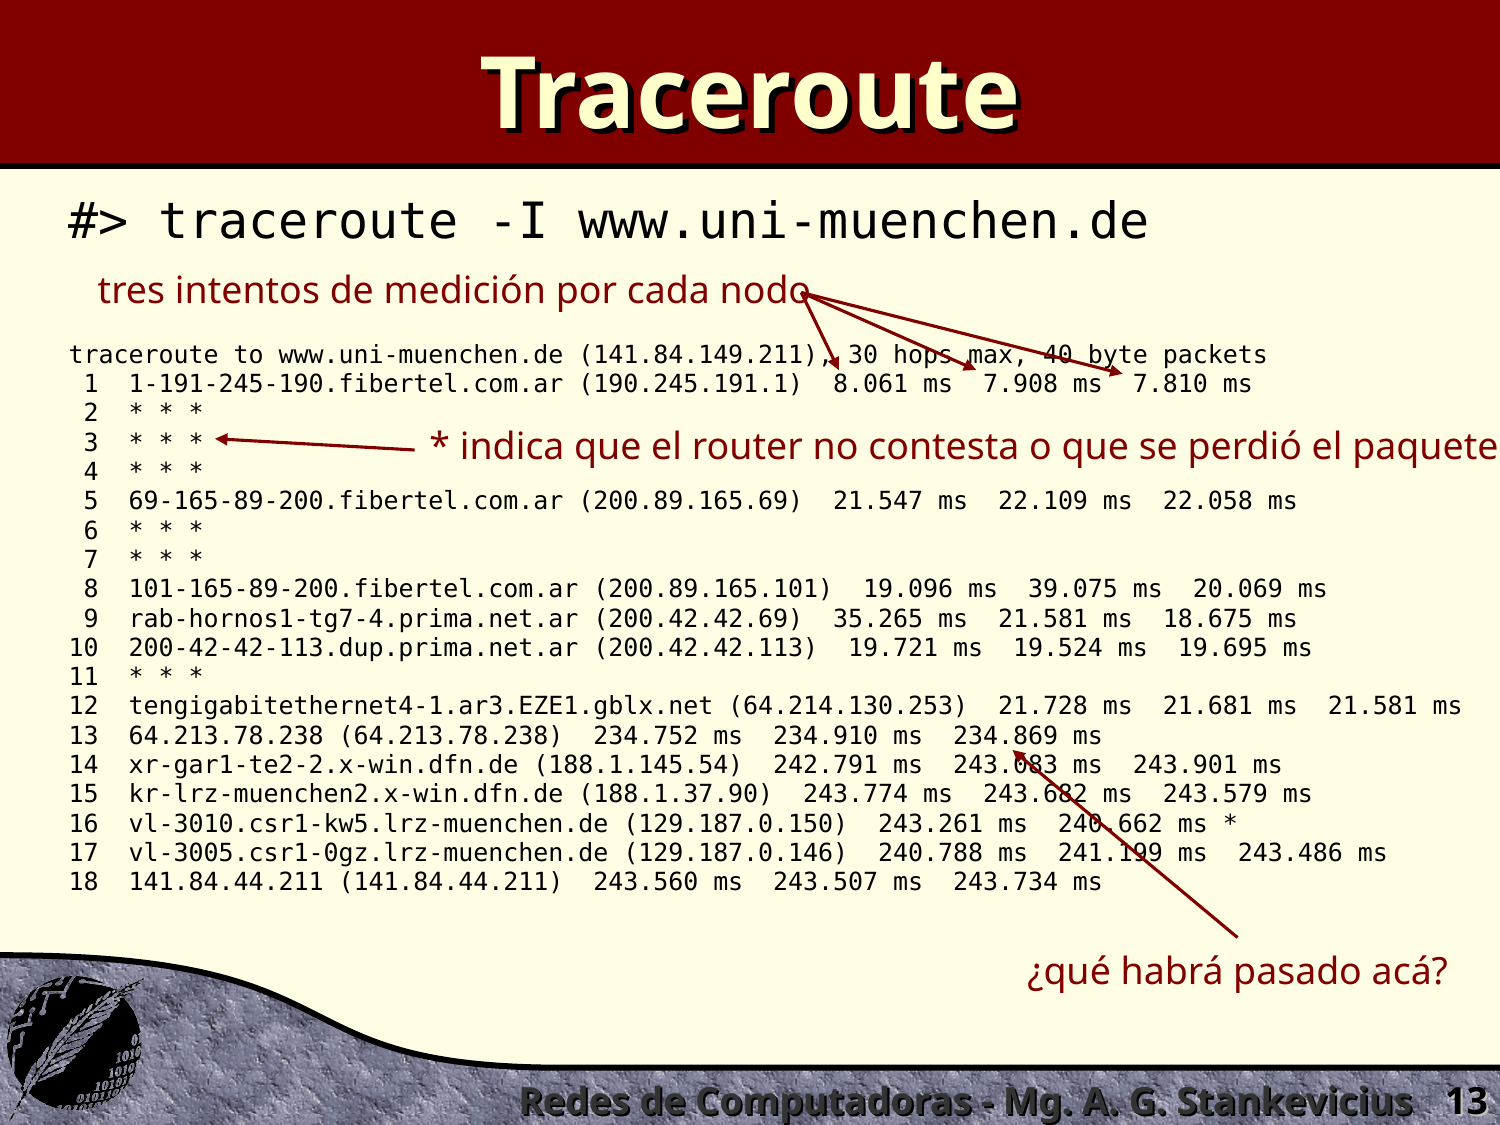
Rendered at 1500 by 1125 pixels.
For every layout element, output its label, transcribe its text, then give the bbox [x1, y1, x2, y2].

text_box ¿qué habrá pasado acá? [1012, 937, 1452, 1005]
title Traceroute [15, 5, 1485, 160]
picture [790, 1100, 795, 1110]
picture [0, 959, 1500, 1125]
text_box * indica que el router no contesta o que se perdió el paquete [414, 412, 1493, 480]
text_box tres intentos de medición por cada nodo [82, 256, 812, 324]
list #> traceroute -I www.uni-muenchen.de traceroute to www.uni-muenchen.de (141.84.149.211), 30 hops max, 40 byte packets 1 1-191-245-190.fibertel.com.ar (190.245.191.1) 8.061 ms 7.908 ms 7.810 ms 2 * * * 3 * * * 4 * * * 5 69-165-89-200.fibertel.com.ar (200.89.165.69) 21.547 ms 22.109 ms 22.058 ms 6 * * * 7 * * * 8 101-165-89-200.fibertel.com.ar (200.89.165.101) 19.096 ms 39.075 ms 20.069 ms 9 rab-hornos1-tg7-4.prima.net.ar (200.42.42.69) 35.265 ms 21.581 ms 18.675 ms 10 200-42-42-113.dup.prima.net.ar (200.42.42.113) 19.721 ms 19.524 ms 19.695 ms 11 * * * 12 tengigabitethernet4-1.ar3.EZE1.gblx.net (64.214.130.253) 21.728 ms 21.681 ms 21.581 ms 13 64.213.78.238 (64.213.78.238) 234.752 ms 234.910 ms 234.869 ms 14 xr-gar1-te2-2.x-win.dfn.de (188.1.145.54) 242.791 ms 243.083 ms 243.901 ms 15 kr-lrz-muenchen2.x-win.dfn.de (188.1.37.90) 243.774 ms 243.682 ms 243.579 ms 16 vl-3010.csr1-kw5.lrz-muenchen.de (129.187.0.150) 243.261 ms 240.662 ms * 17 vl-3005.csr1-0gz.lrz-muenchen.de (129.187.0.146) 240.788 ms 241.199 ms 243.486 ms 18 141.84.44.211 (141.84.44.211) 243.560 ms 243.507 ms 243.734 ms [11, 192, 1486, 897]
picture [1047, 1100, 1054, 1110]
